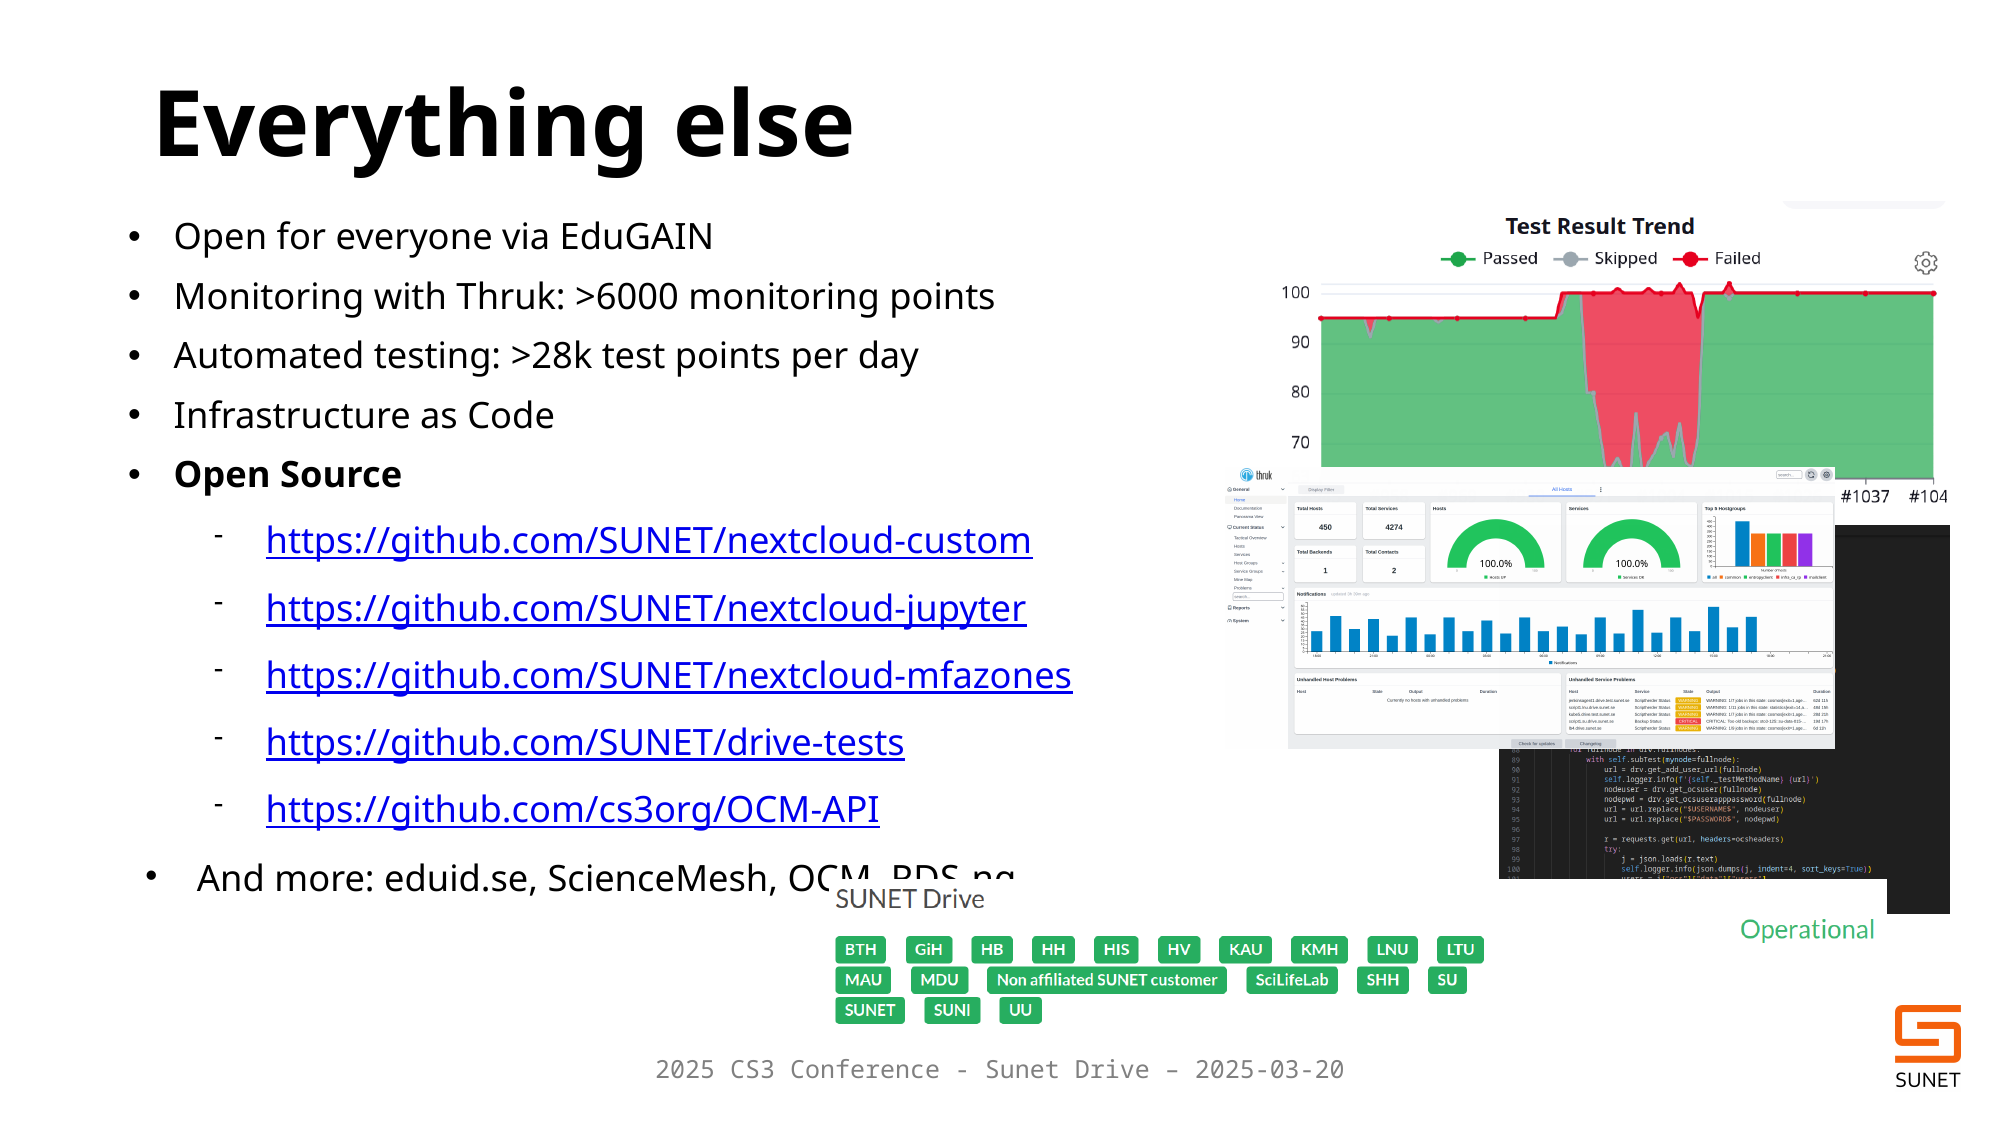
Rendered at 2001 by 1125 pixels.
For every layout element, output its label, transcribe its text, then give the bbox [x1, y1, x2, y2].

title Everything else [137, 18, 1863, 211]
list Open for everyone via EduGAIN Monitoring with Thruk: >6000 monitoring points Automated testing: >28k test points per day Infrastructure as Code Open Source https://github.com/SUNET/nextcloud-custom https://github.com/SUNET/nextcloud-jupyter https://github.com/SUNET/nextcloud-mfazones https://github.com/SUNET/drive-tests https://github.com/cs3org/OCM-API And more: eduid.se, ScienceMesh, OCM, RDS-ng, ... [113, 211, 1364, 947]
picture [829, 201, 1950, 1036]
picture [1895, 1005, 1961, 1092]
list 2025 CS3 Conference - Sunet Drive – 2025-03-20 [250, 1050, 1751, 1096]
